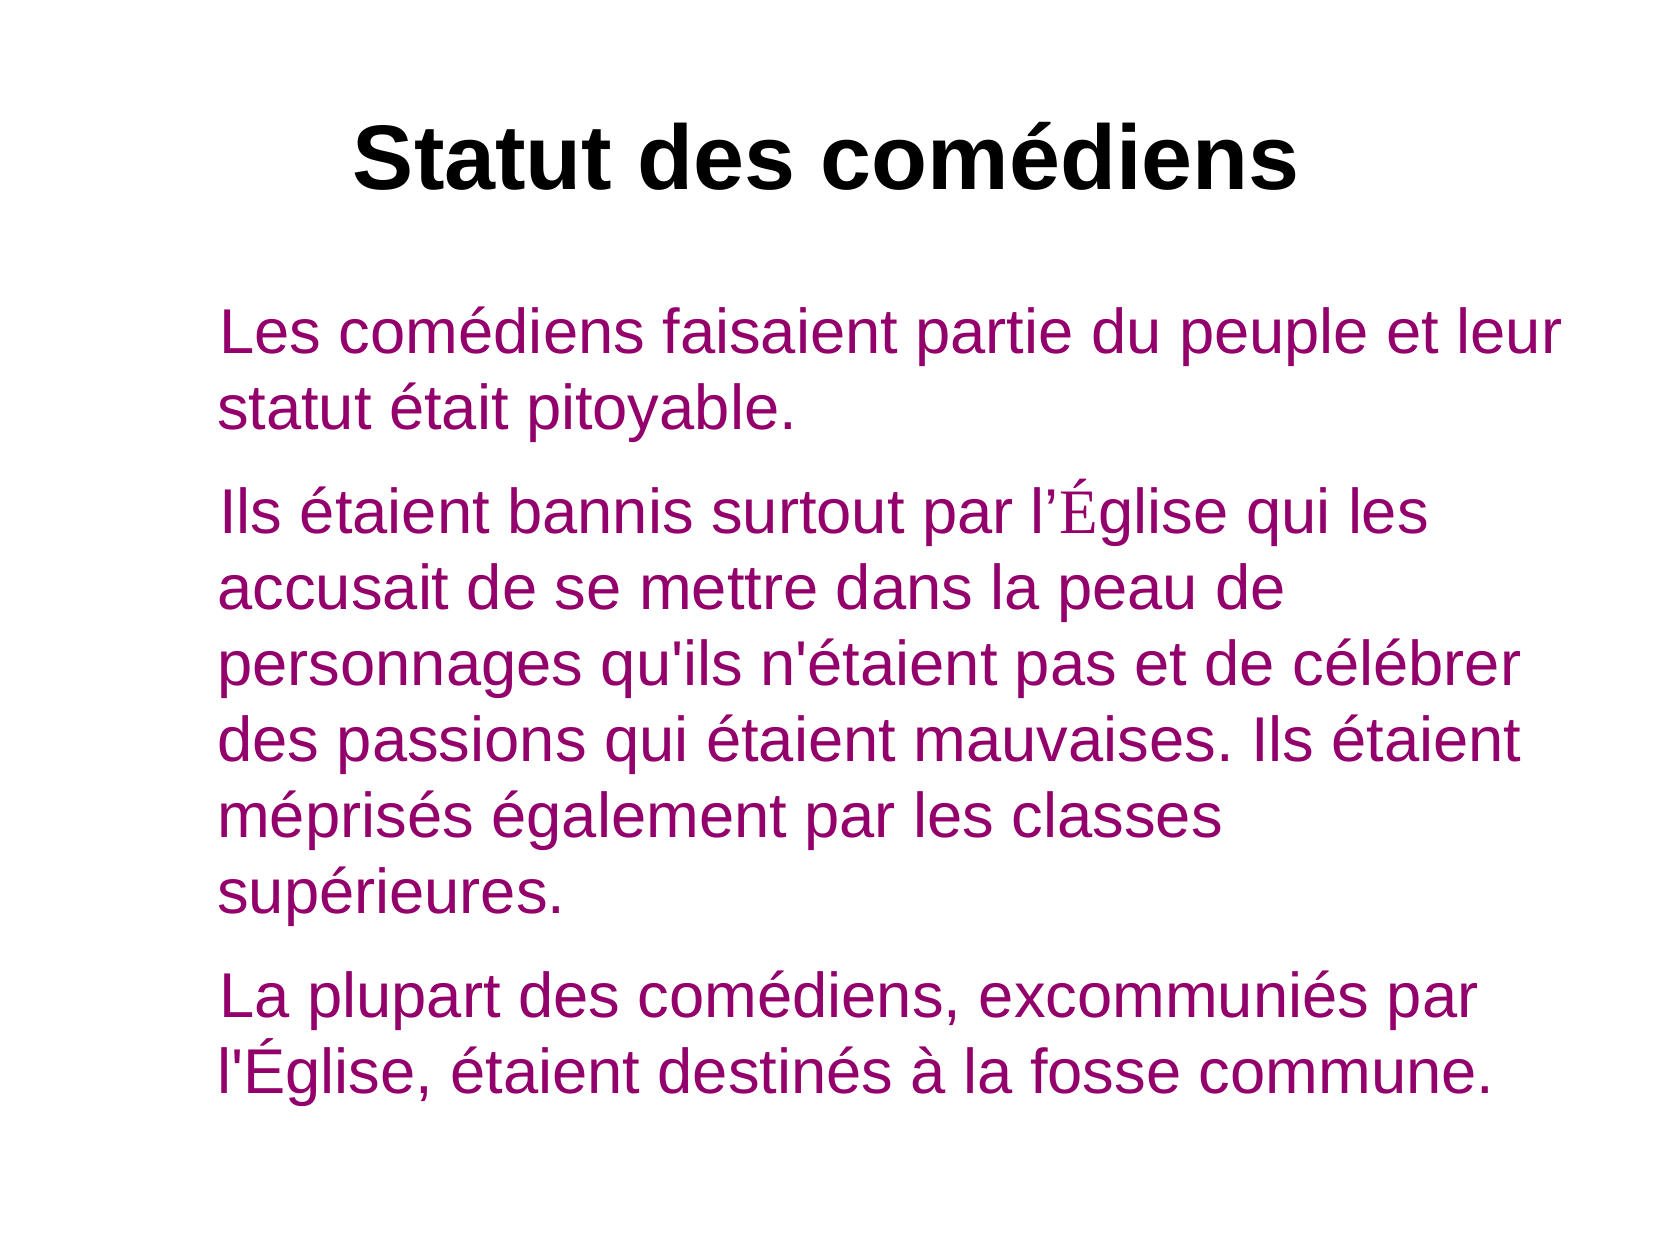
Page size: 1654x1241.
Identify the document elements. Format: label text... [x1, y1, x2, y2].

title Statut des comédiens [82, 49, 1571, 257]
list Les comédiens faisaient partie du peuple et leur statut était pitoyable. Ils étaient bannis surtout par l’Église qui les accusait de se mettre dans la peau de personnages qu'ils n'étaient pas et de célébrer des passions qui étaient mauvaises. Ils étaient méprisés également par les classes supérieures. La plupart des comédiens, excommuniés par l'Église, étaient destinés à la fosse commune. [82, 290, 1571, 1109]
